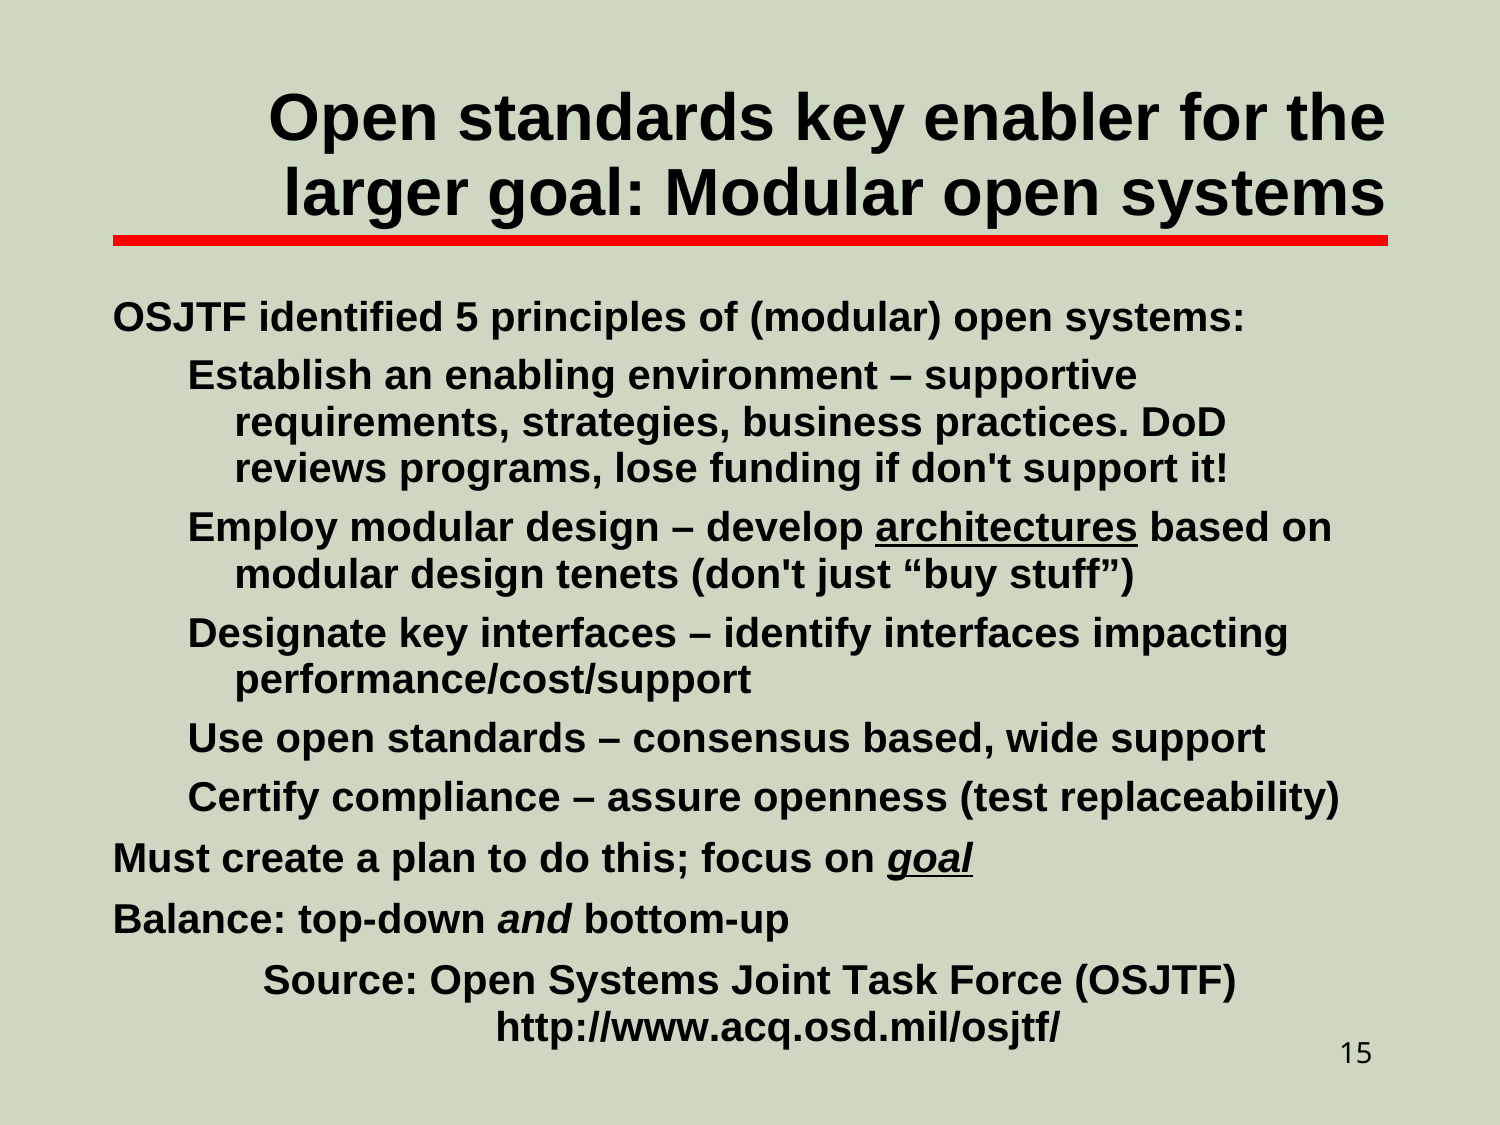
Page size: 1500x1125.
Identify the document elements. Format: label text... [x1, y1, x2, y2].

list OSJTF identified 5 principles of (modular) open systems: Establish an enabling environment – supportive requirements, strategies, business practices. DoD reviews programs, lose funding if don't support it! Employ modular design – develop architectures based on modular design tenets (don't just “buy stuff”) Designate key interfaces – identify interfaces impacting performance/cost/support Use open standards – consensus based, wide support Certify compliance – assure openness (test replaceability) Must create a plan to do this; focus on goal Balance: top-down and bottom-up Source: Open Systems Joint Task Force (OSJTF) http://www.acq.osd.mil/osjtf/ [112, 293, 1388, 1104]
title Open standards key enabler for the larger goal: Modular open systems [187, 79, 1388, 230]
